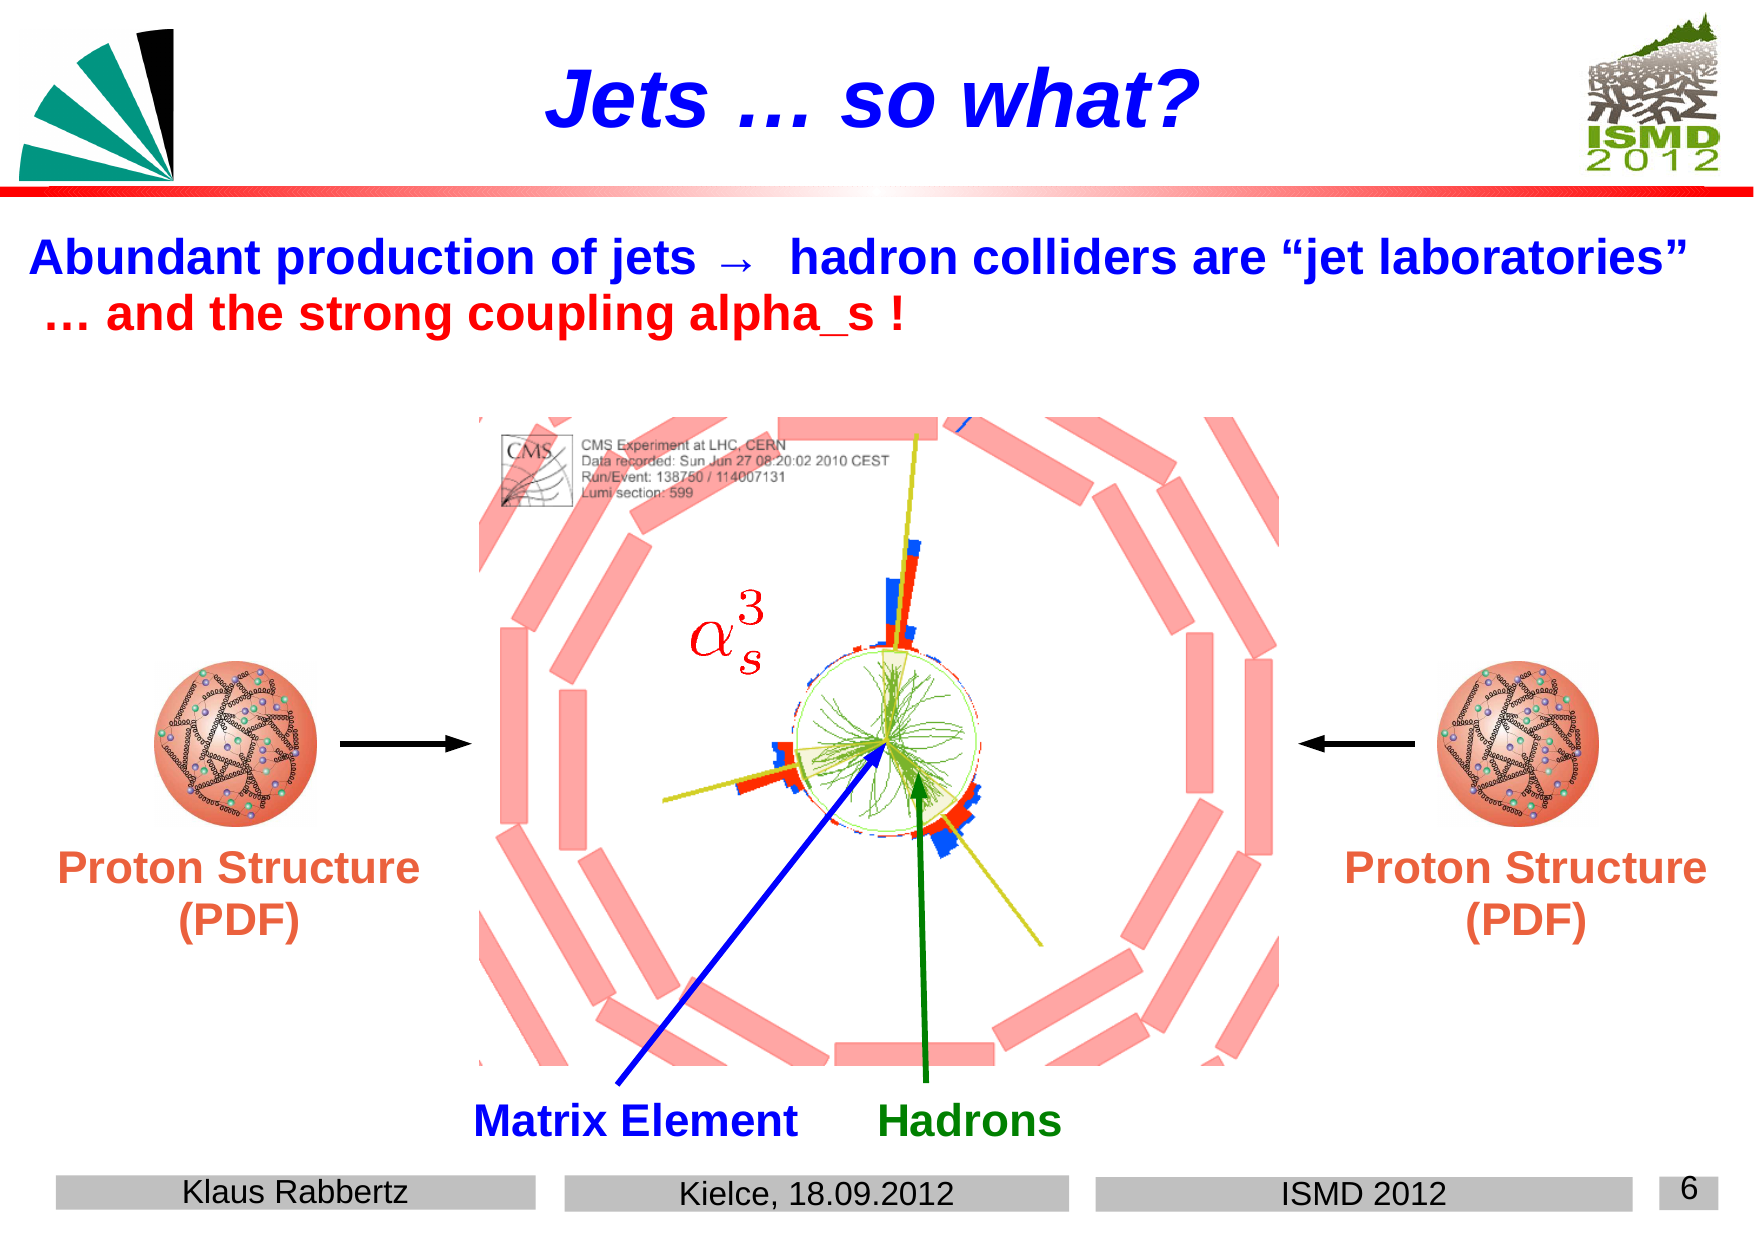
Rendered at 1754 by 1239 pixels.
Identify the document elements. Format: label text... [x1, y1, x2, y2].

text_box Proton Structure (PDF) [45, 836, 434, 951]
picture [479, 417, 1279, 1066]
text_box Abundant production of jets → hadron colliders are “jet laboratories” … and the strong coupling alpha_s ! [17, 223, 1704, 347]
text_box Proton Structure (PDF) [1333, 836, 1721, 951]
text_box Matrix Element [461, 1089, 812, 1153]
text_box Hadrons [865, 1089, 1075, 1153]
picture [1437, 661, 1599, 827]
picture [154, 661, 317, 827]
picture [1579, 5, 1727, 177]
picture [19, 29, 174, 183]
title Jets … so what? [220, 16, 1525, 182]
